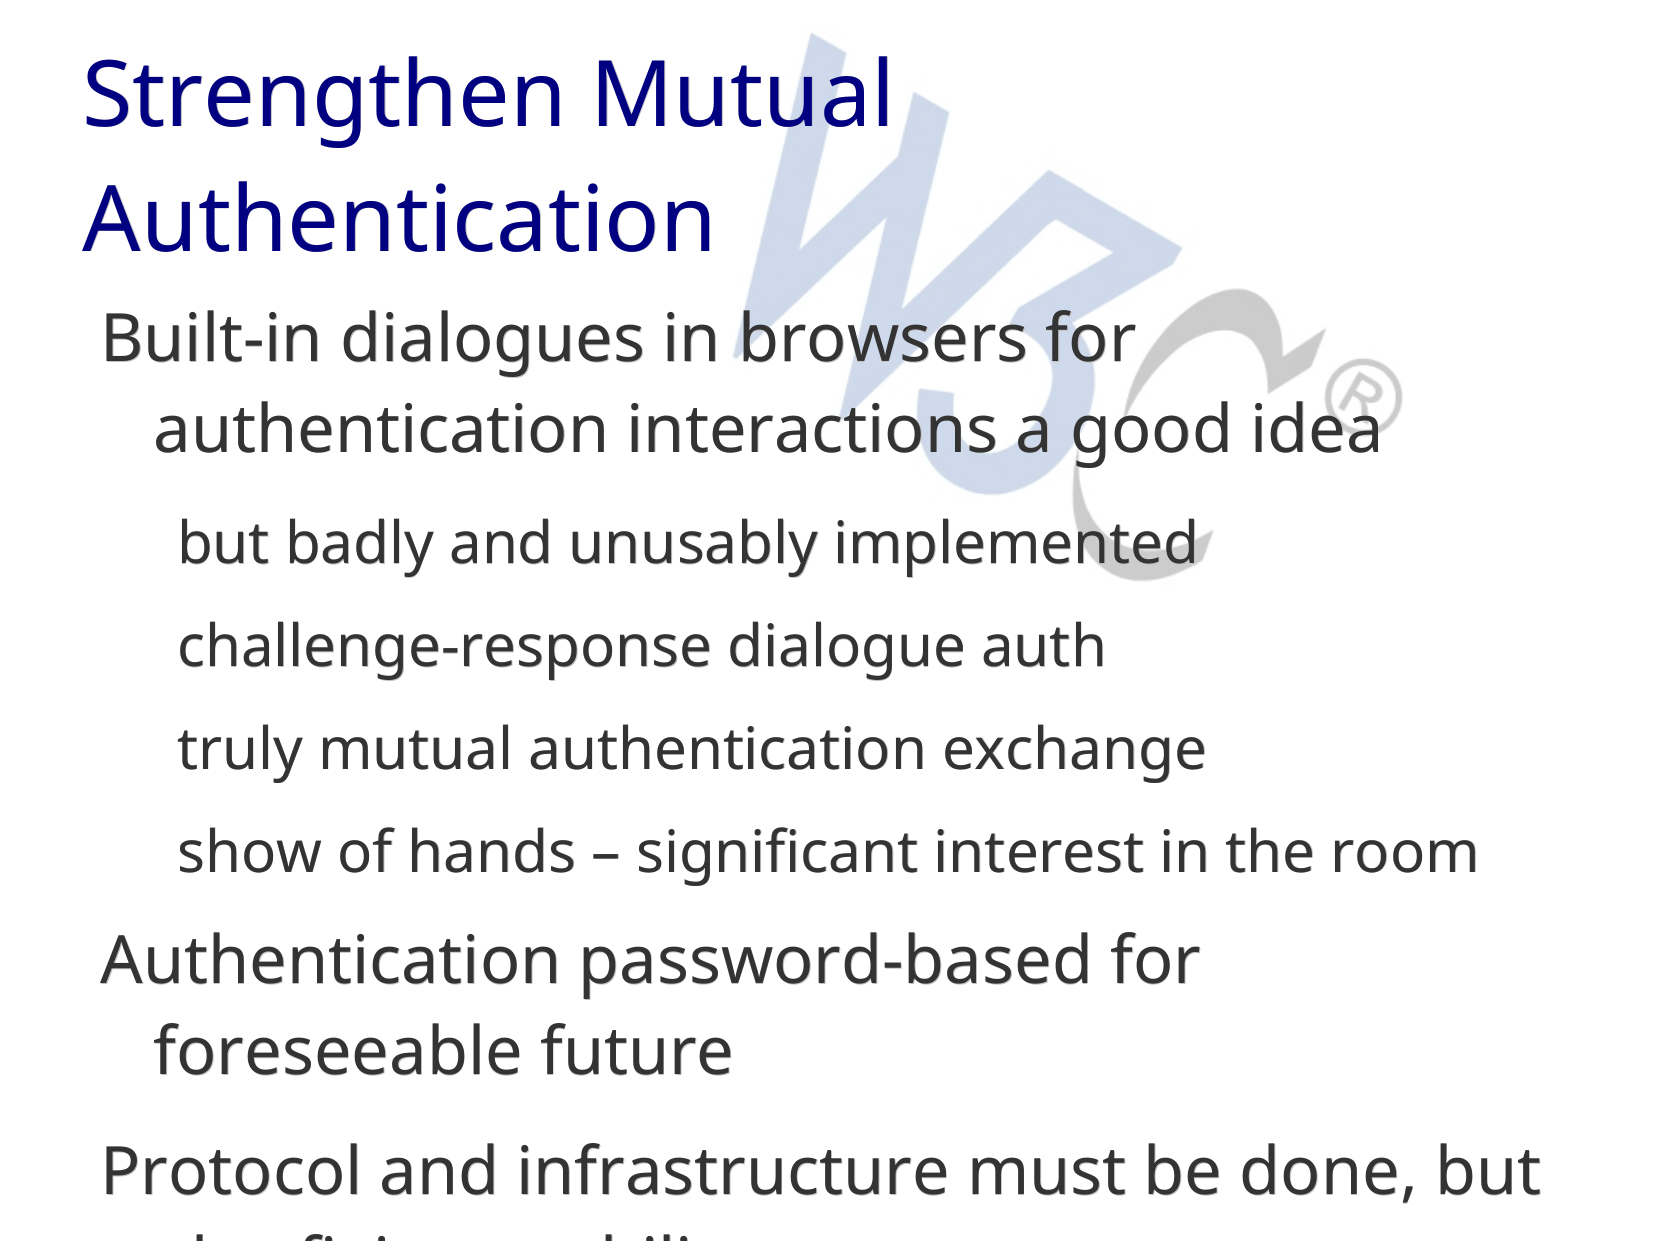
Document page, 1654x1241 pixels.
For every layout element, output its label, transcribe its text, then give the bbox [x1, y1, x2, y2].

title Strengthen Mutual Authentication [82, 49, 1536, 257]
list Built-in dialogues in browsers for authentication interactions a good idea but badly and unusably implemented challenge-response dialogue auth truly mutual authentication exchange show of hands – significant interest in the room Authentication password-based for foreseeable future Protocol and infrastructure must be done, but also fixing usability aspects [82, 290, 1571, 1180]
picture [403, 0, 1654, 605]
